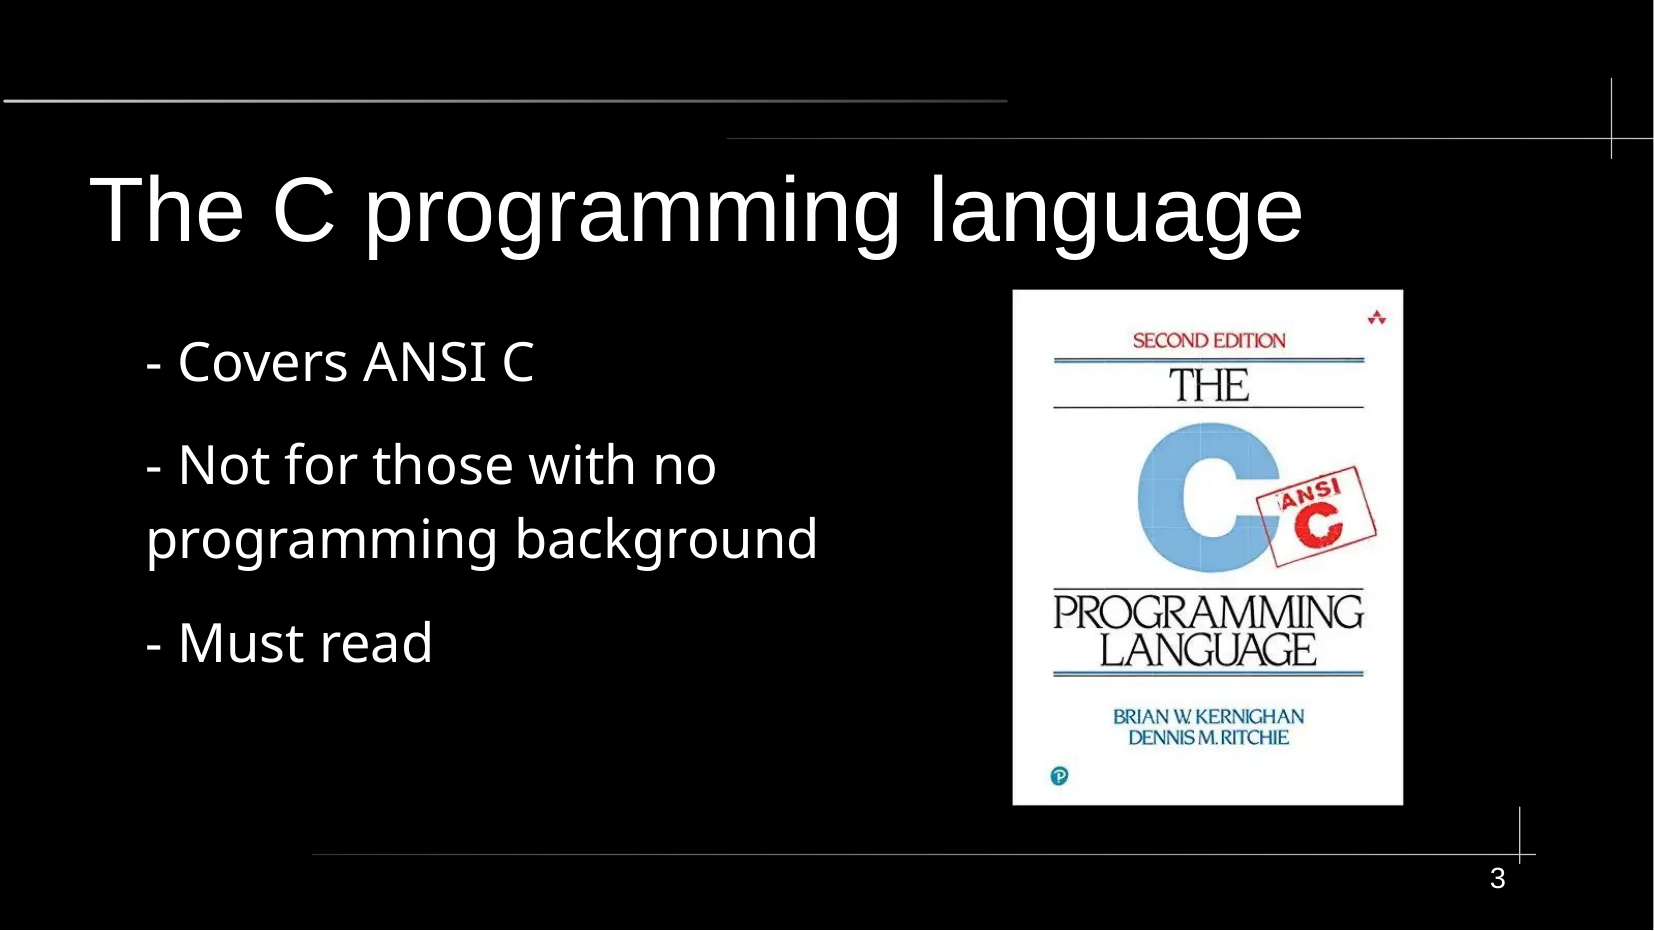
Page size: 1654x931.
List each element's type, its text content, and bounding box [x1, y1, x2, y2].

list - Covers ANSI C - Not for those with no programming background - Must read [75, 323, 938, 863]
title The C programming language [88, 156, 1654, 263]
picture [1012, 289, 1404, 806]
